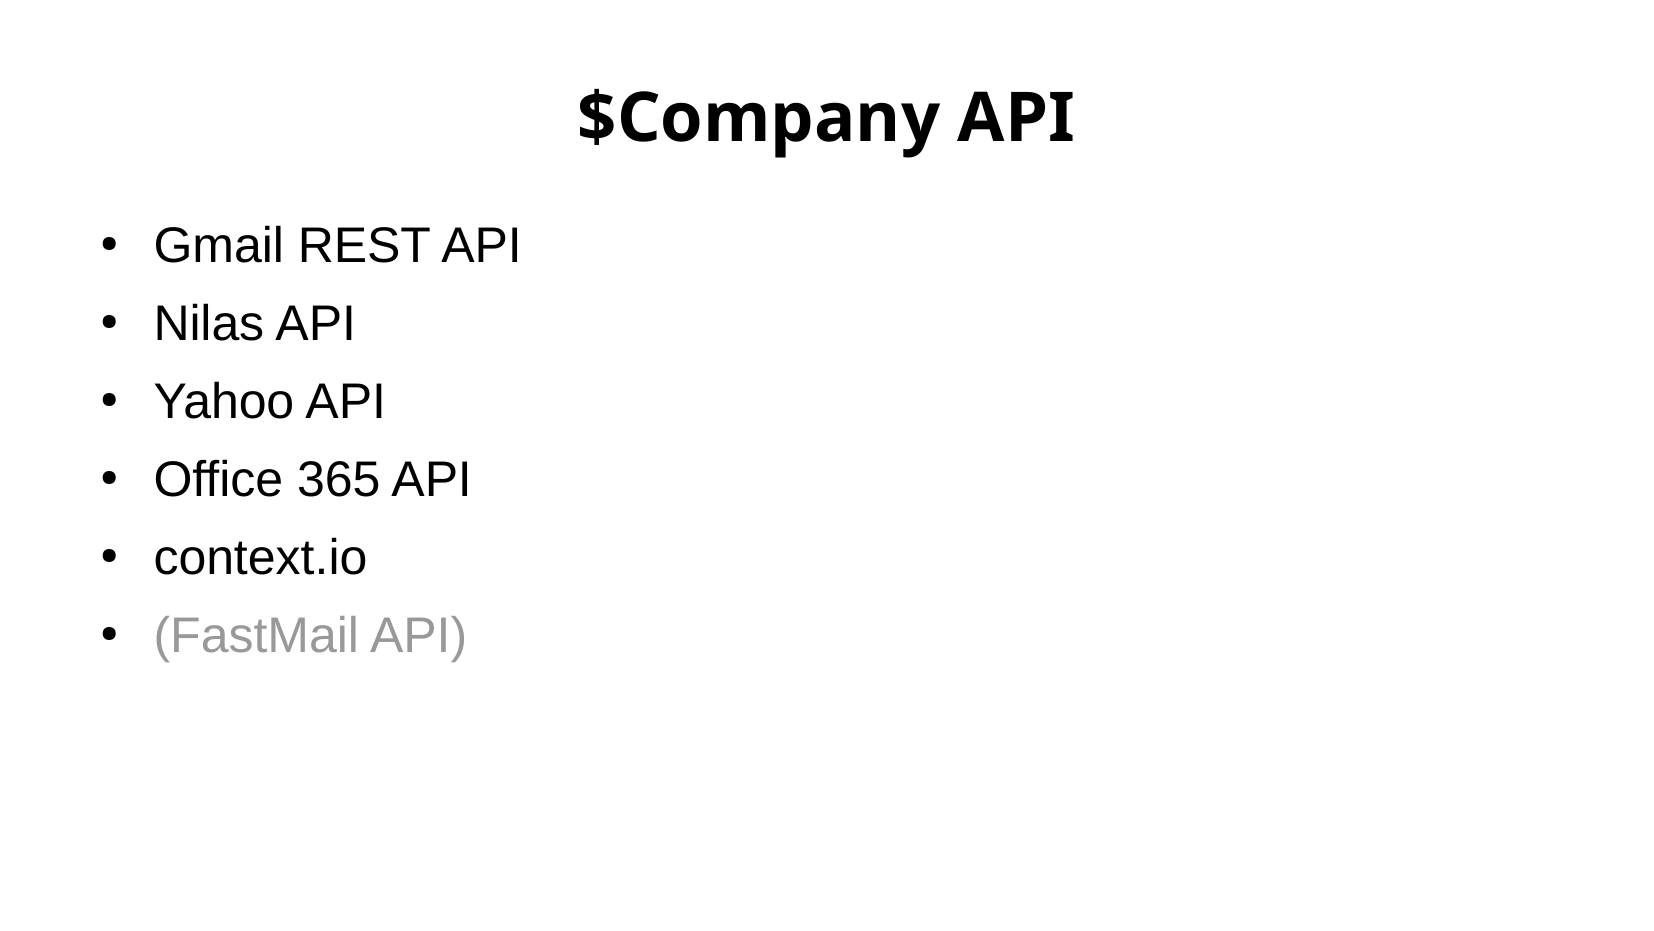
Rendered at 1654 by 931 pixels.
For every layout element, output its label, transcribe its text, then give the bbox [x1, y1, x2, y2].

list Gmail REST API Nilas API Yahoo API Office 365 API context.io (FastMail API) [82, 217, 1571, 758]
title $Company API [82, 37, 1571, 193]
